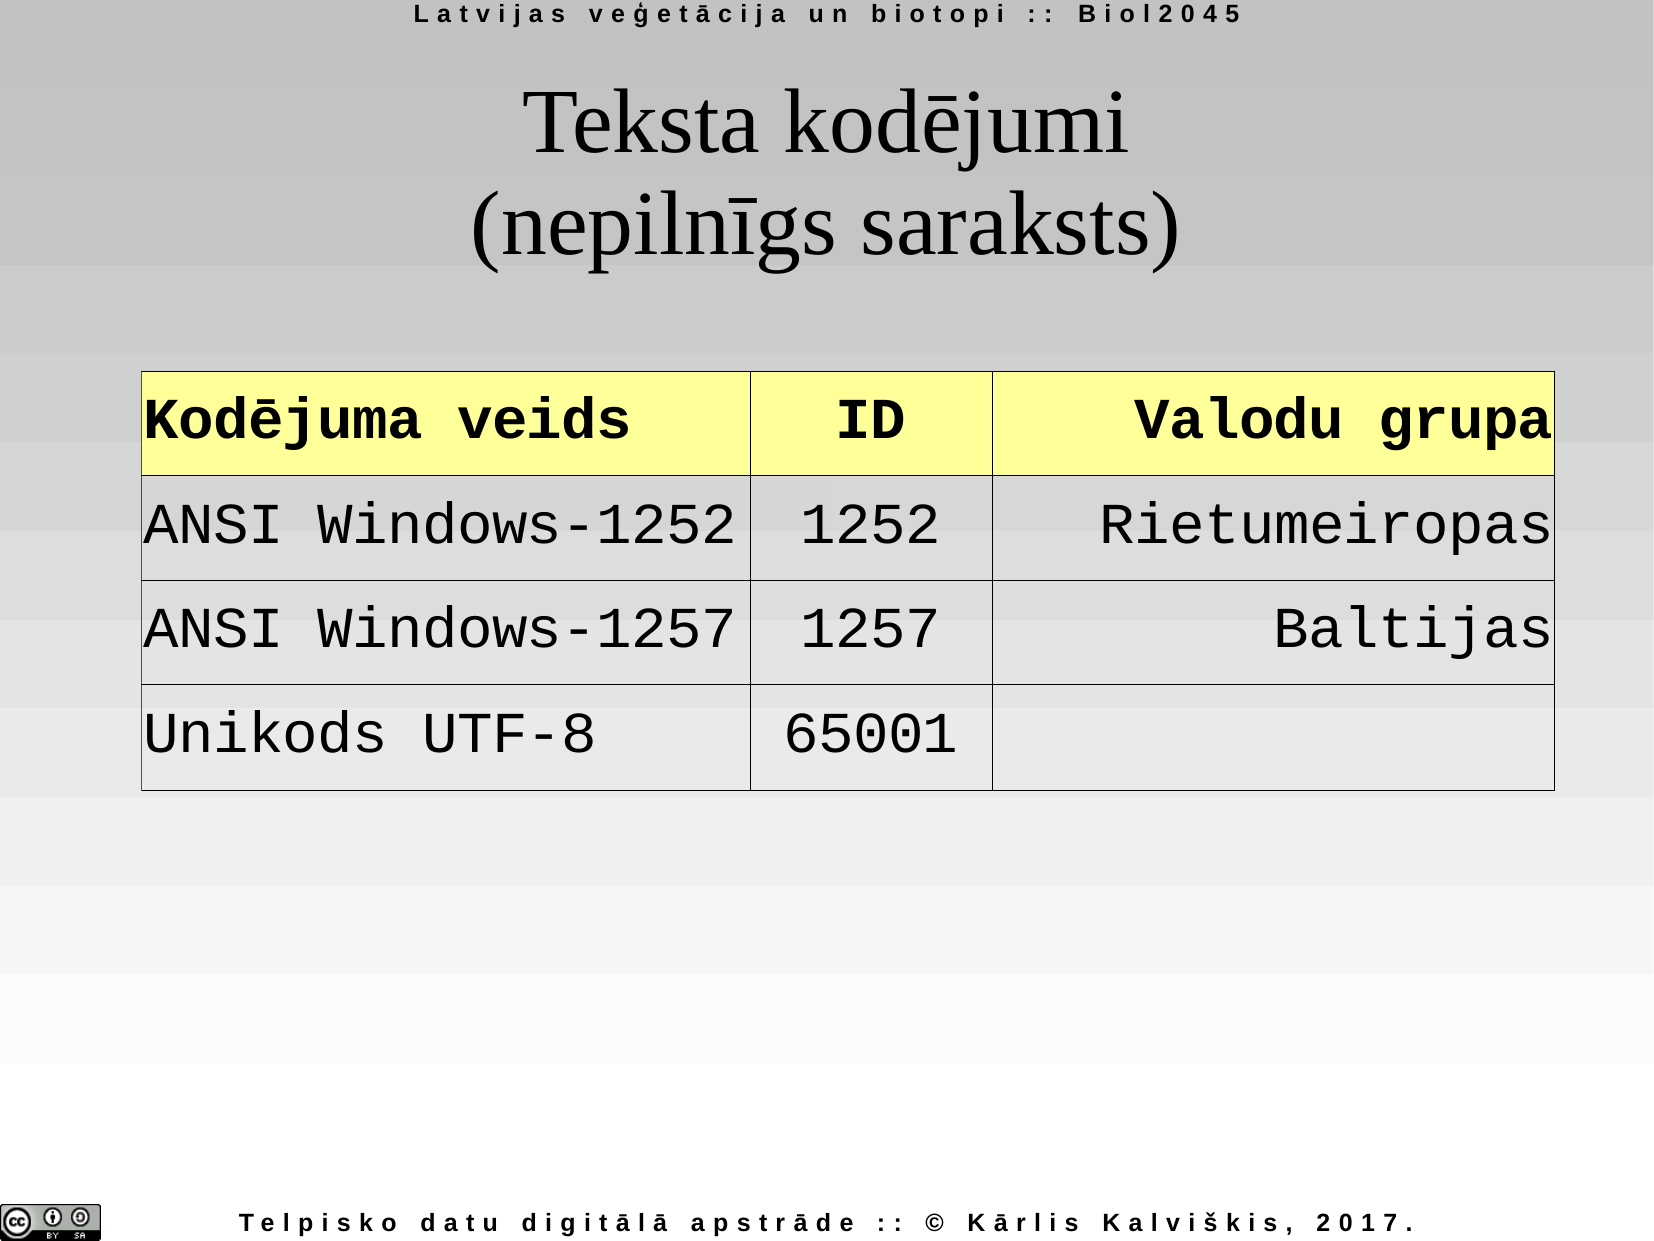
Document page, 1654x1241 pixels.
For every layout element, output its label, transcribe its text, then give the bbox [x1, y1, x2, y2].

picture [0, 0, 1654, 1241]
chart [141, 370, 1558, 1107]
title Teksta kodējumi (nepilnīgs saraksts) [29, 49, 1625, 296]
